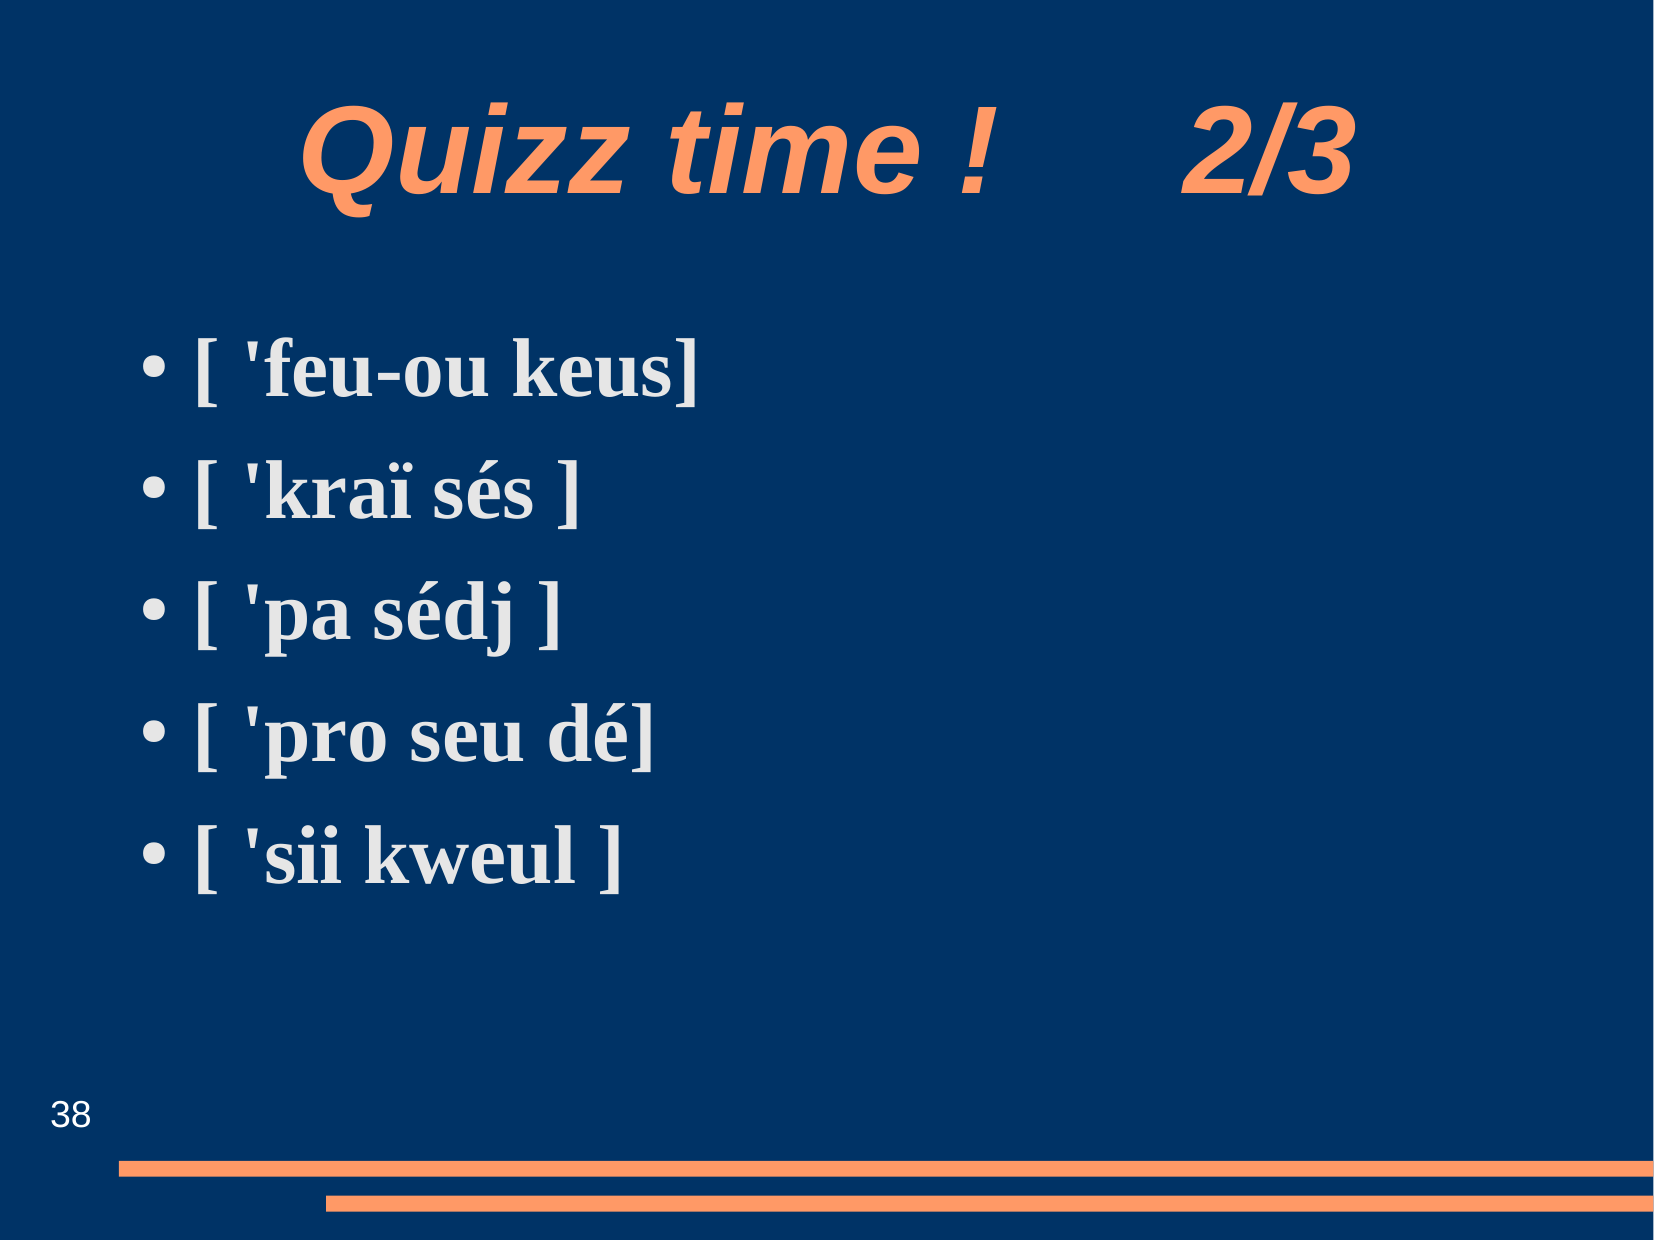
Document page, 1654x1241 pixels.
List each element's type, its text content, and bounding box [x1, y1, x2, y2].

title Quizz time ! 2/3 [121, 46, 1534, 254]
list [ 'feu-ou keus] [ 'kraï sés ] [ 'pa sédj ] [ 'pro seu dé] [ 'sii kweul ] [121, 322, 1561, 1132]
